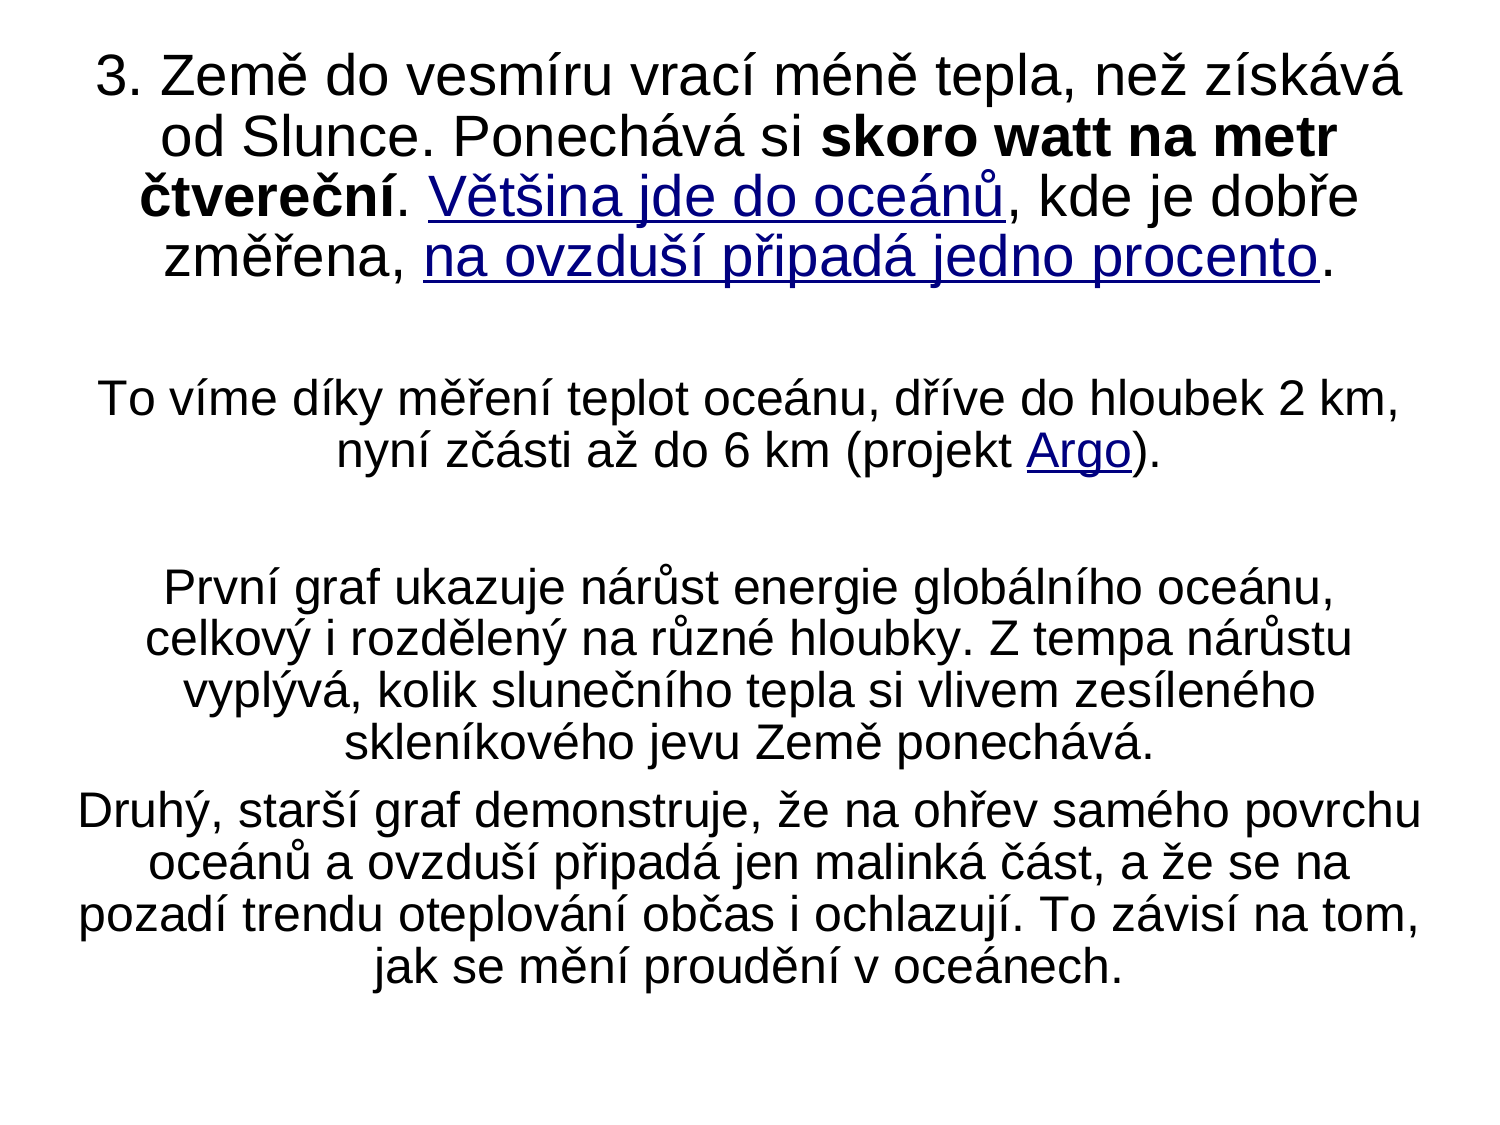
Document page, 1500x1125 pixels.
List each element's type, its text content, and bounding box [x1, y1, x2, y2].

subtitle 3. Země do vesmíru vrací méně tepla, než získává od Slunce. Ponechává si skoro watt na metr čtvereční. Většina jde do oceánů, kde je dobře změřena, na ovzduší připadá jedno procento. To víme díky měření teplot oceánu, dříve do hloubek 2 km, nyní zčásti až do 6 km (projekt Argo). První graf ukazuje nárůst energie globálního oceánu, celkový i rozdělený na různé hloubky. Z tempa nárůstu vyplývá, kolik slunečního tepla si vlivem zesíleného skleníkového jevu Země ponechává. Druhý, starší graf demonstruje, že na ohřev samého povrchu oceánů a ovzduší připadá jen malinká část, a že se na pozadí trendu oteplování občas i ochlazují. To závisí na tom, jak se mění proudění v oceánech. [75, 43, 1425, 1066]
